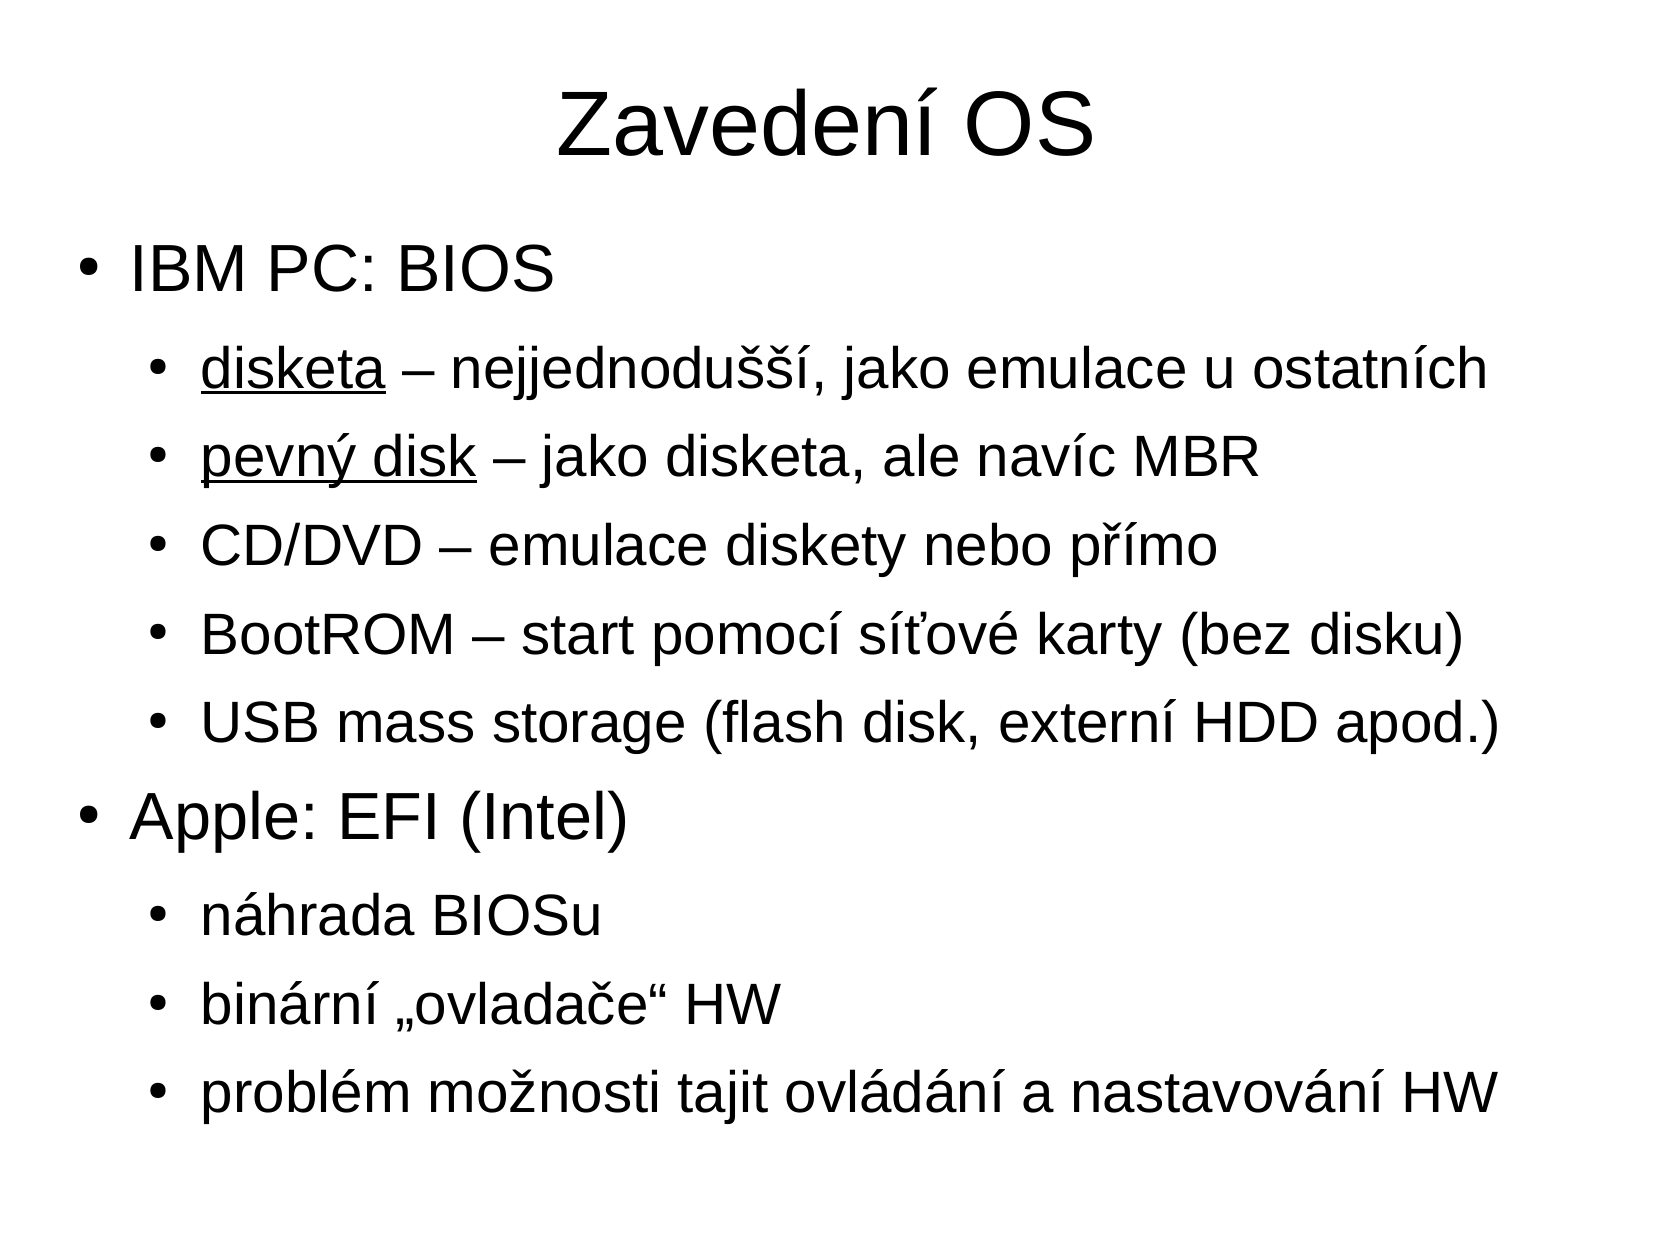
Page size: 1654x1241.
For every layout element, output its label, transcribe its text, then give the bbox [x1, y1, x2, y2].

list IBM PC: BIOS disketa – nejjednodušší, jako emulace u ostatních pevný disk – jako disketa, ale navíc MBR CD/DVD – emulace diskety nebo přímo BootROM – start pomocí síťové karty (bez disku) USB mass storage (flash disk, externí HDD apod.) Apple: EFI (Intel) náhrada BIOSu binární „ovladače“ HW problém možnosti tajit ovládání a nastavování HW [59, 231, 1625, 1126]
title Zavedení OS [82, 27, 1571, 220]
